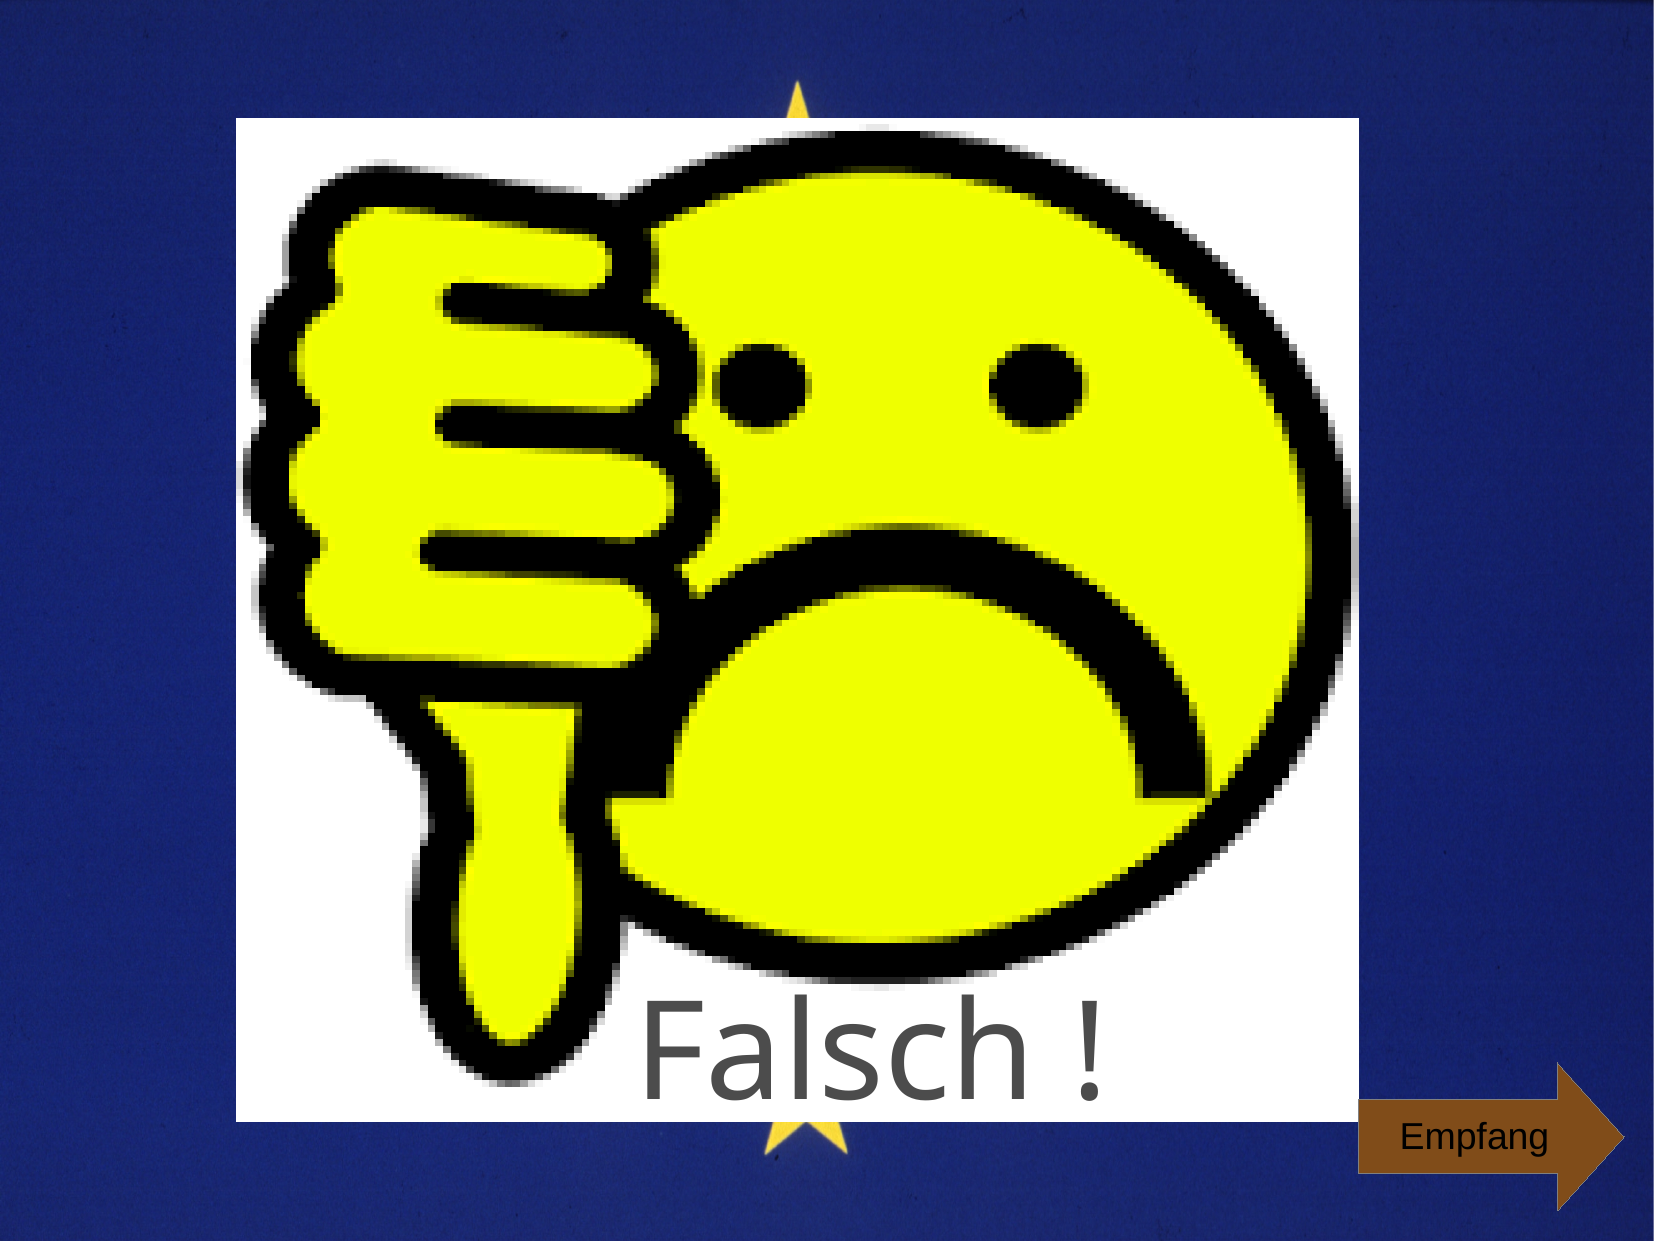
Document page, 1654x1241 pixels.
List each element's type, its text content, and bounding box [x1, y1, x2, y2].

text_box Empfang [1358, 1062, 1625, 1211]
text_box Falsch ! [620, 944, 1152, 1152]
picture [0, 0, 1654, 1241]
